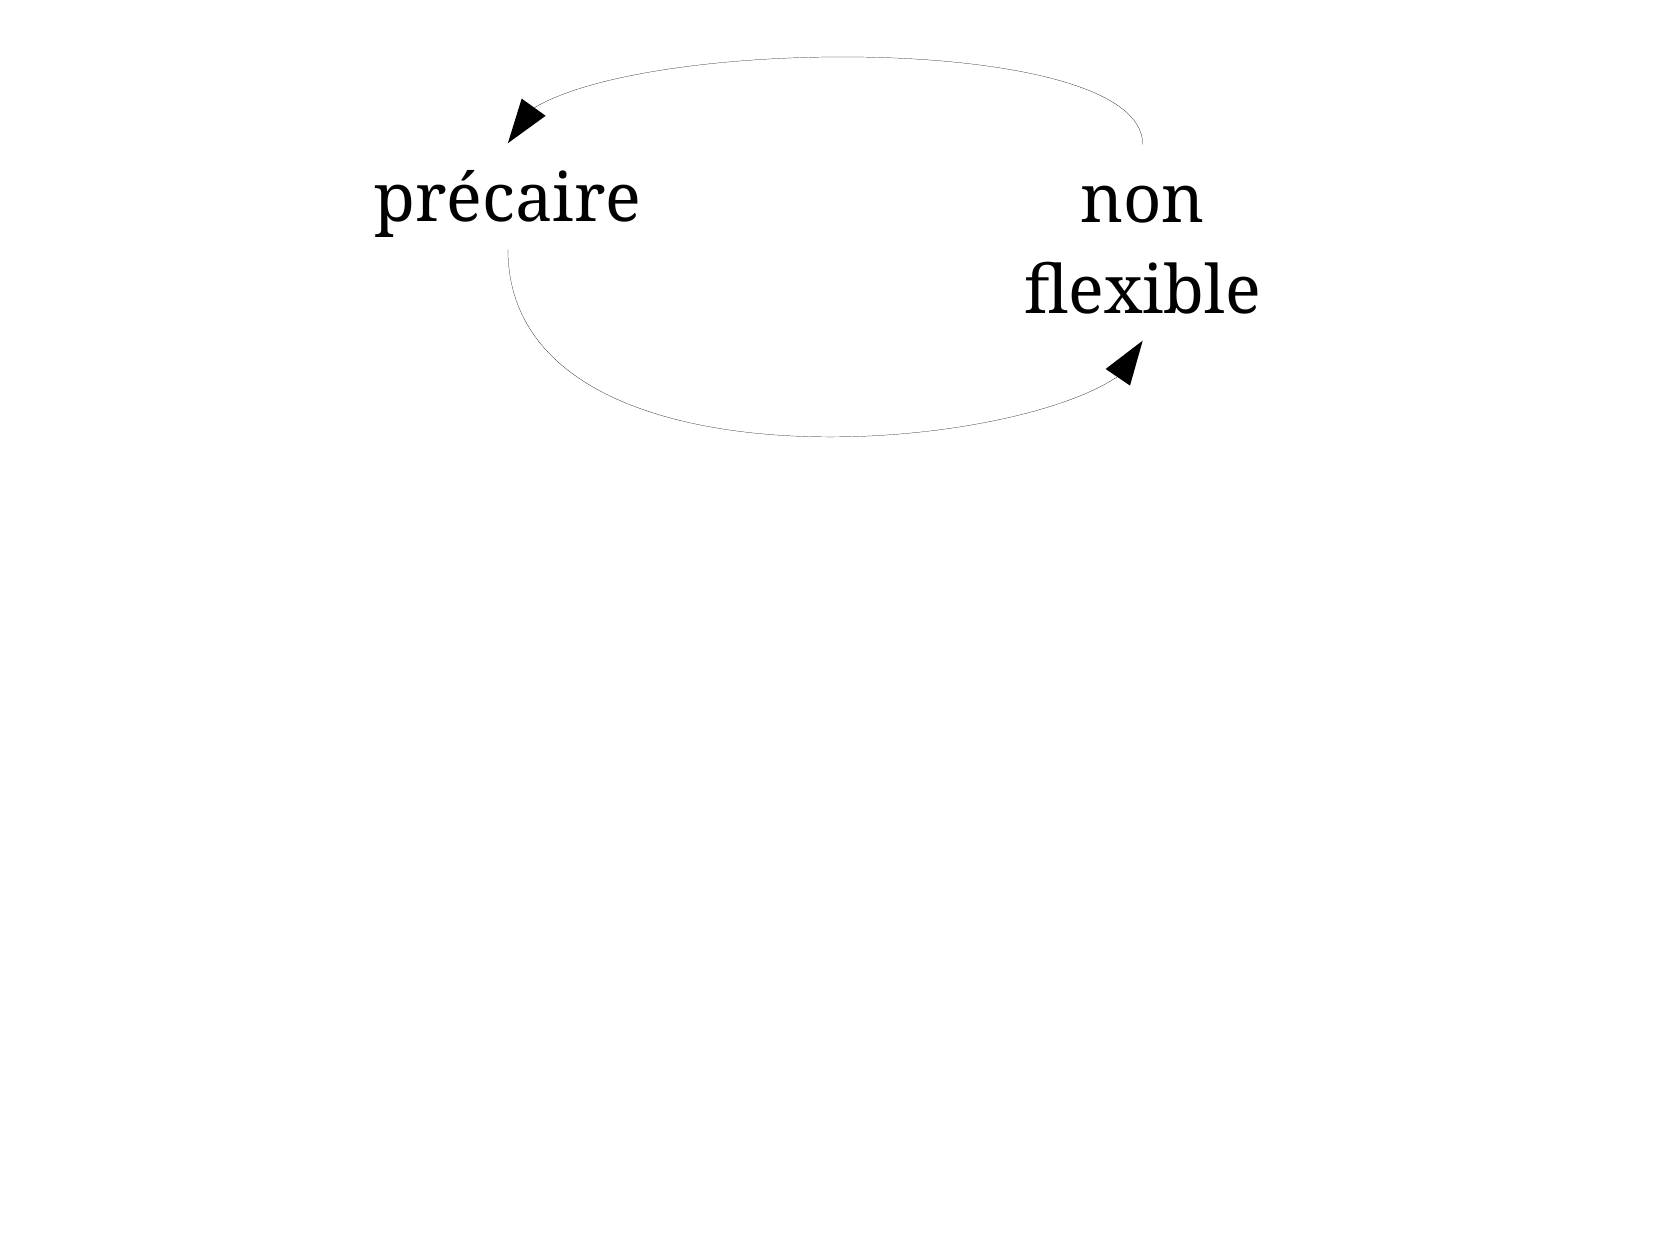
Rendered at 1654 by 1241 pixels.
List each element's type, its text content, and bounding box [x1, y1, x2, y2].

text_box non flexible [953, 144, 1332, 250]
text_box précaire [301, 143, 715, 249]
